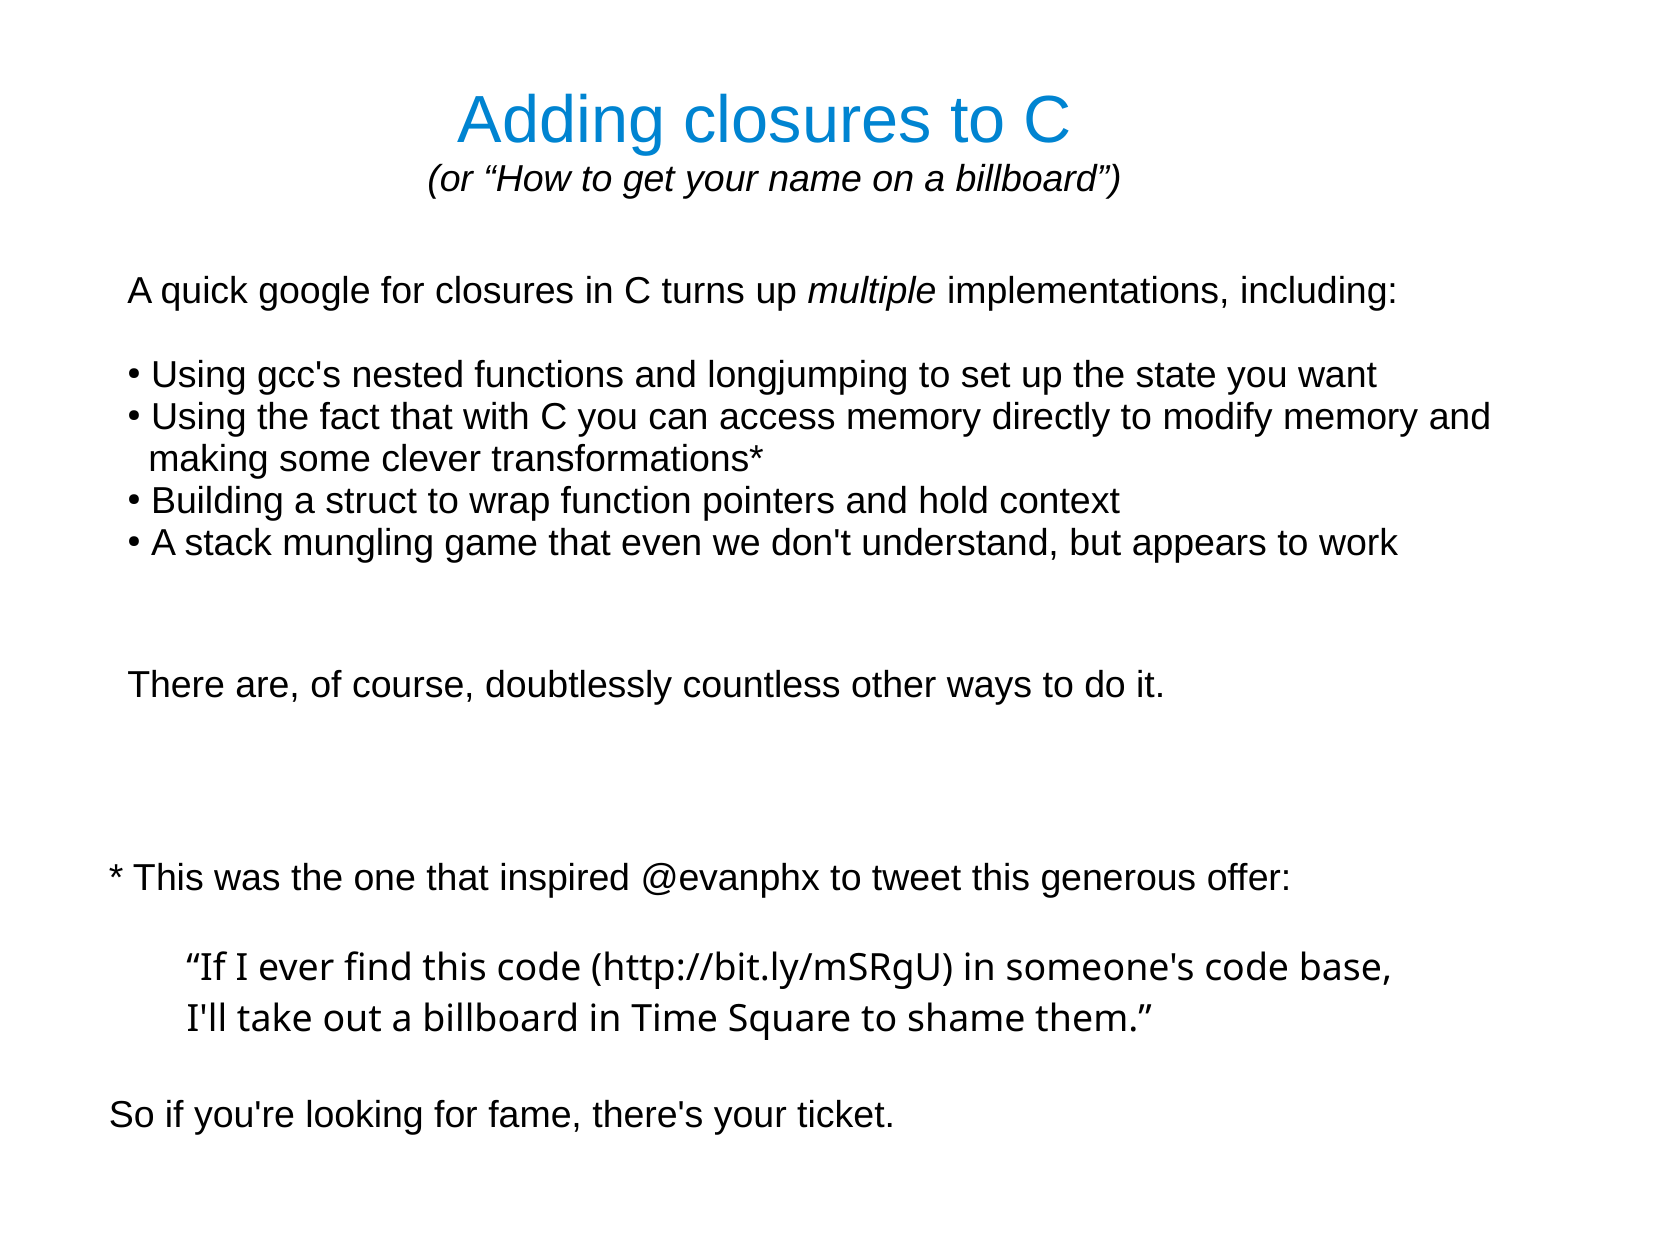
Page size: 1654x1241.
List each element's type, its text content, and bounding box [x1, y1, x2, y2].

text_box A quick google for closures in C turns up multiple implementations, including: Using gcc's nested functions and longjumping to set up the state you want Using the fact that with C you can access memory directly to modify memory and making some clever transformations* Building a struct to wrap function pointers and hold context A stack mungling game that even we don't understand, but appears to work [112, 262, 1519, 656]
text_box * This was the one that inspired @evanphx to tweet this generous offer: “If I ever find this code (http://bit.ly/mSRgU) in someone's code base, I'll take out a billboard in Time Square to shame them.” So if you're looking for fame, there's your ticket. [93, 849, 1501, 1126]
text_box Adding closures to C (or “How to get your name on a billboard”) [412, 75, 1139, 194]
text_box There are, of course, doubtlessly countless other ways to do it. [112, 655, 1183, 713]
